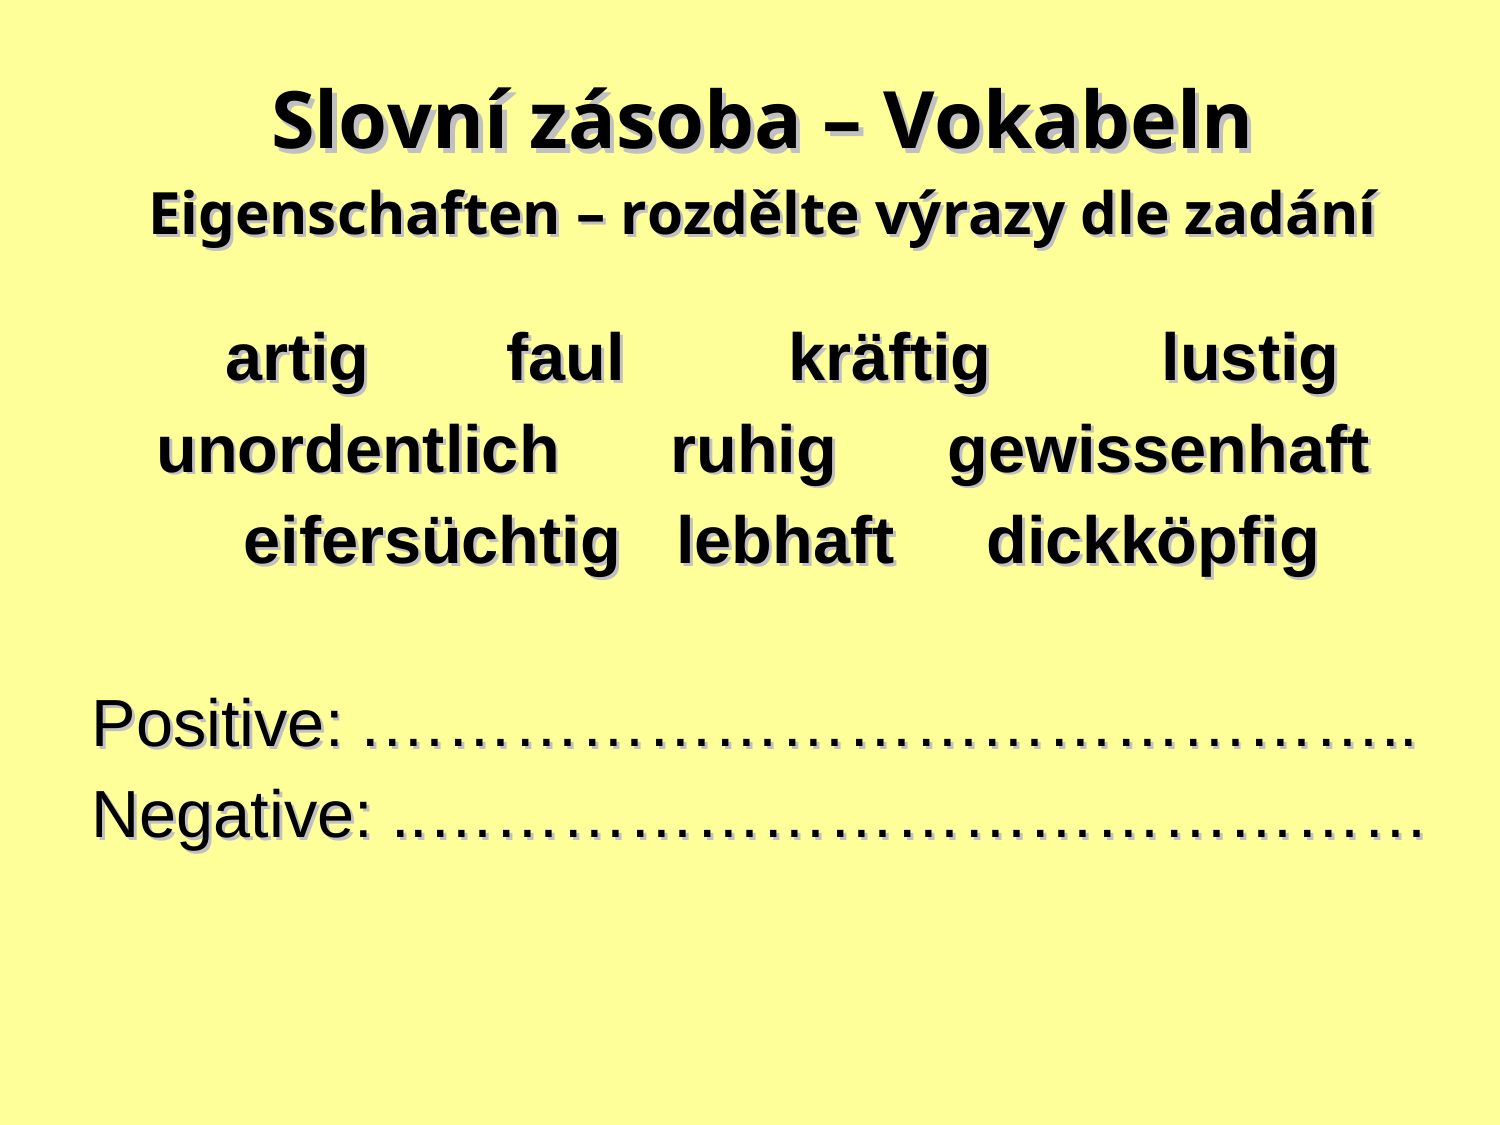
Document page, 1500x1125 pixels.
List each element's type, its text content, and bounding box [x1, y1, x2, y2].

title Slovní zásoba – Vokabeln Eigenschaften – rozdělte výrazy dle zadání [75, 32, 1451, 283]
list artig faul kräftig lustig unordentlich ruhig gewissenhaft eifersüchtig lebhaft dickköpfig Positive: .……………………………………….. Negative: ..……………………………………… [76, 312, 1452, 1000]
